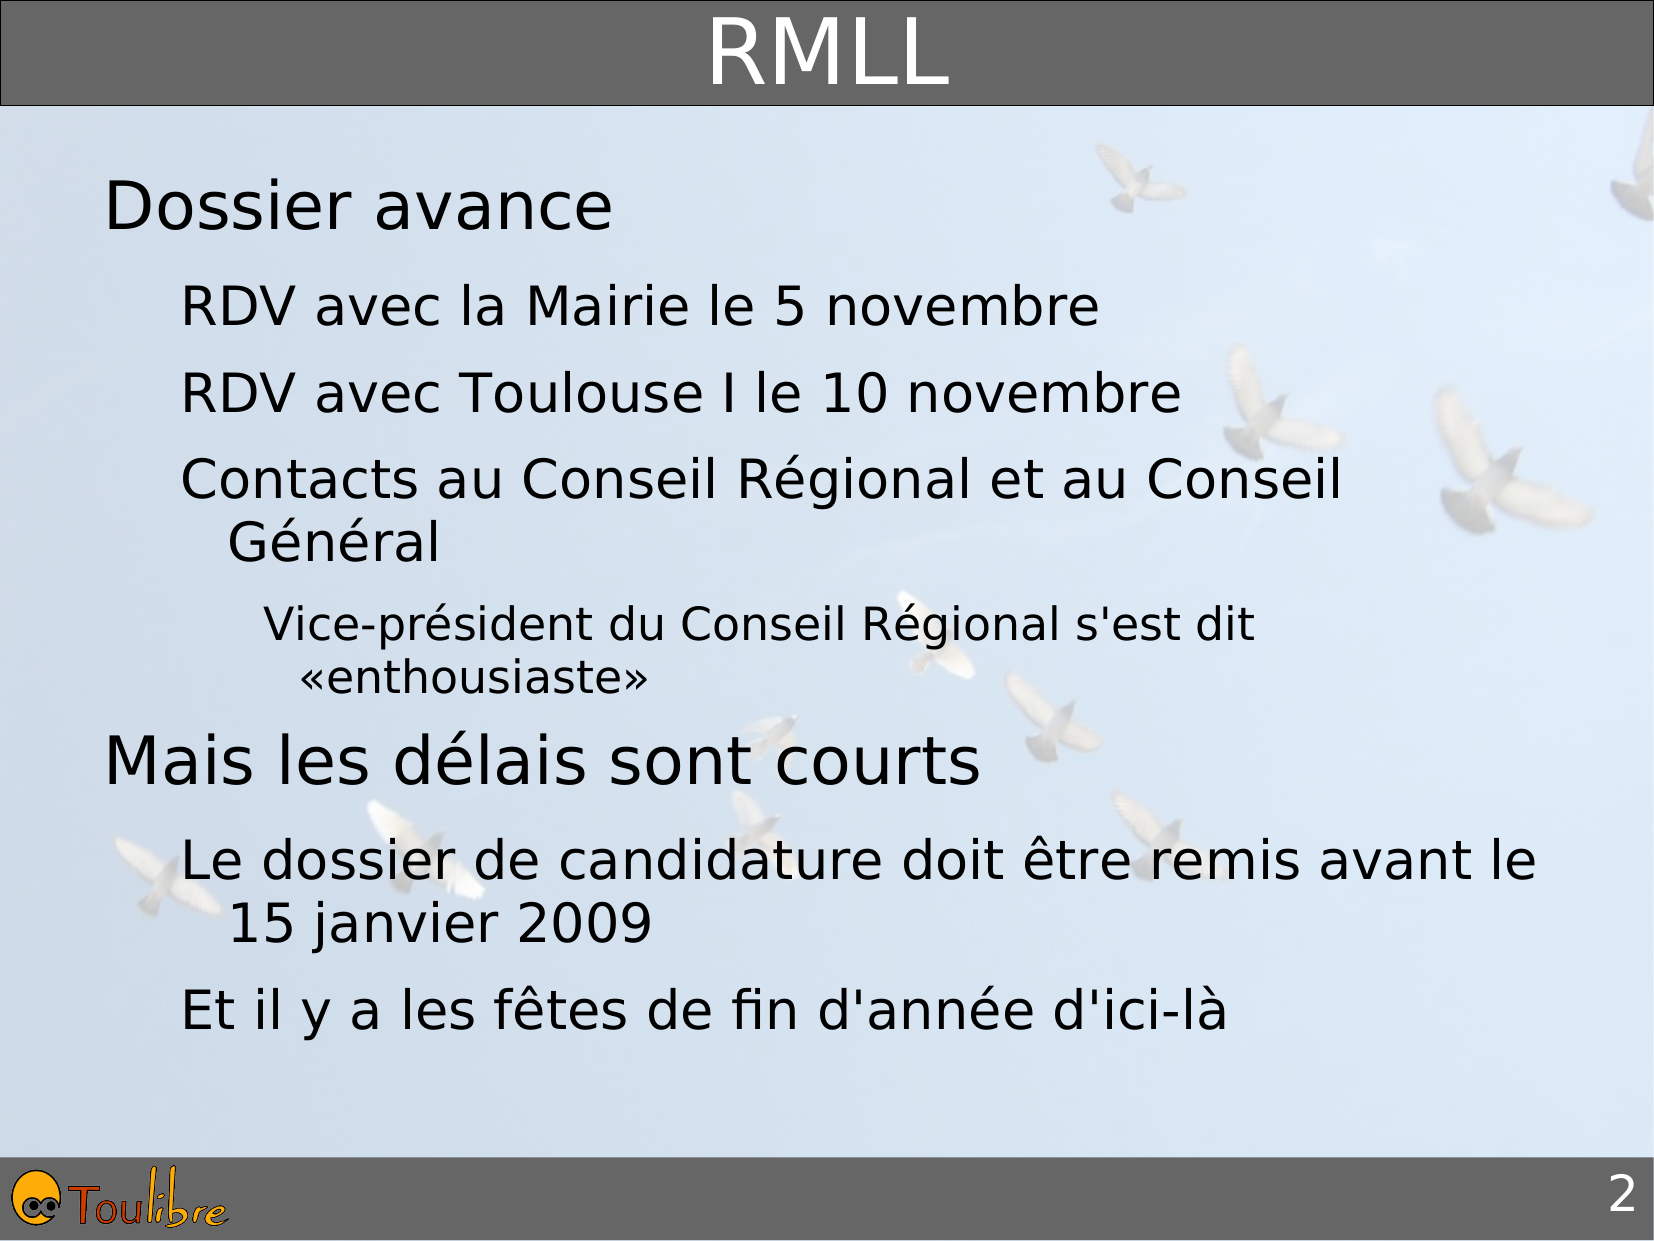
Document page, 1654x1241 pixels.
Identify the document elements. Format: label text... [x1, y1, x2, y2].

list Dossier avance RDV avec la Mairie le 5 novembre RDV avec Toulouse I le 10 novembre Contacts au Conseil Régional et au Conseil Général Vice-président du Conseil Régional s'est dit «enthousiaste» Mais les délais sont courts Le dossier de candidature doit être remis avant le 15 janvier 2009 Et il y a les fêtes de fin d'année d'ici-là [86, 167, 1575, 1116]
title RMLL [0, 0, 1654, 107]
picture [11, 1165, 229, 1228]
